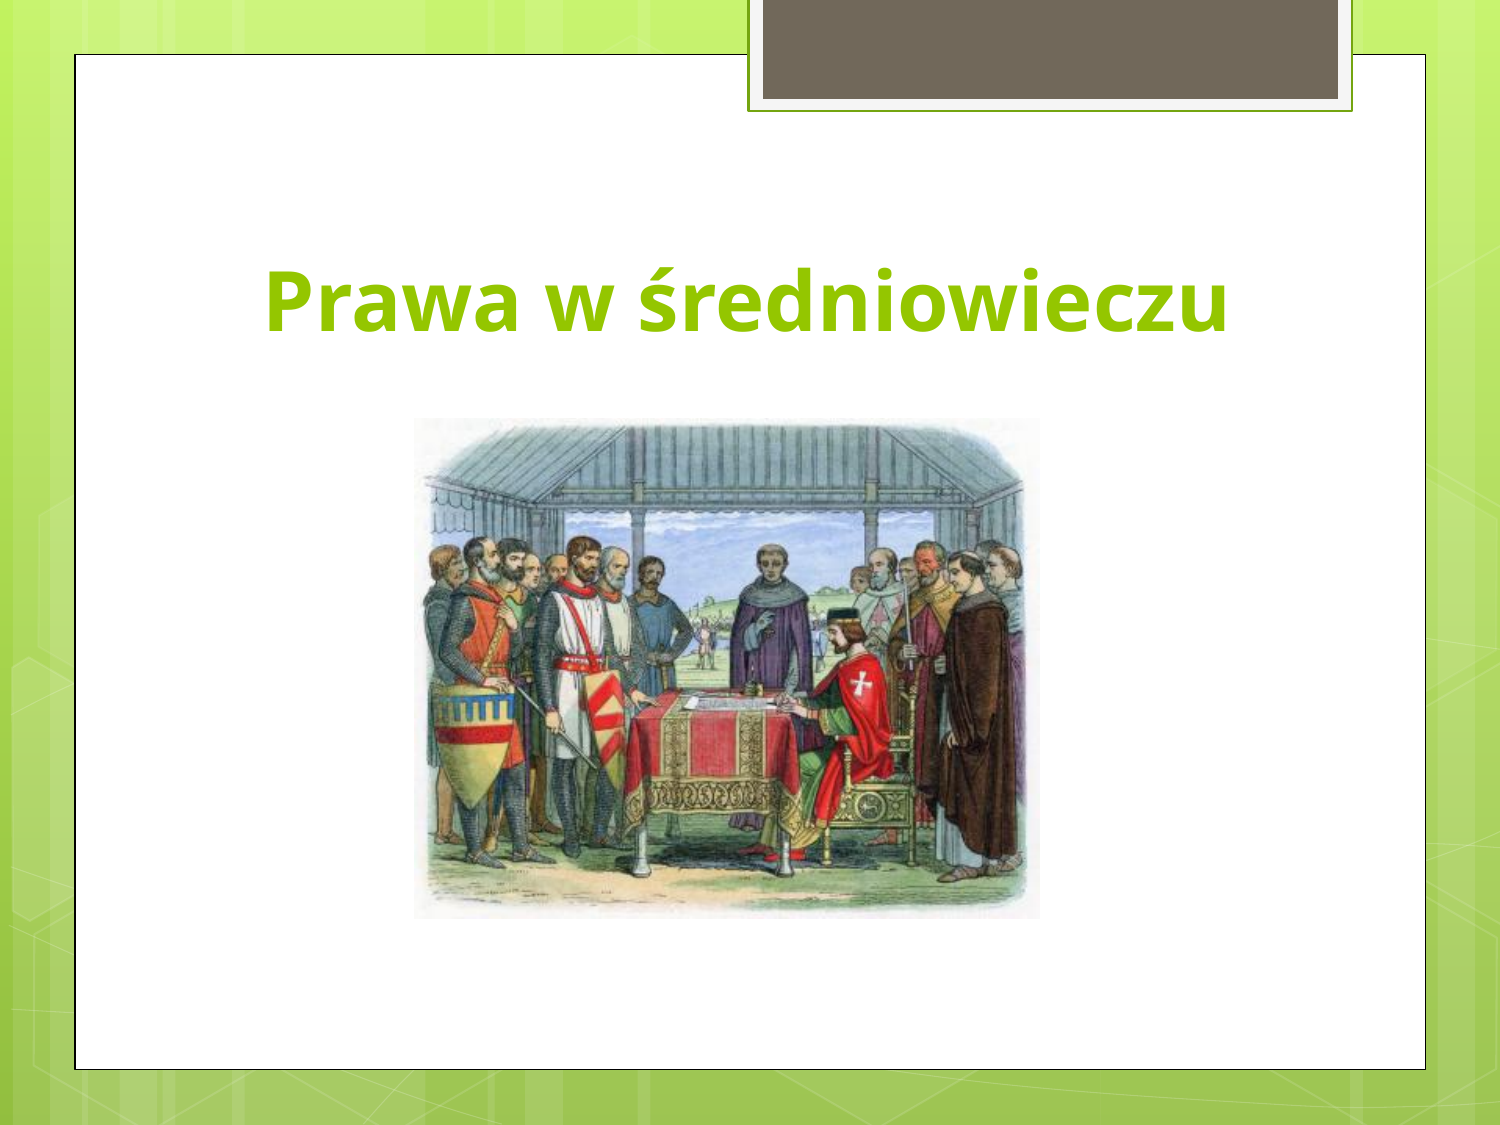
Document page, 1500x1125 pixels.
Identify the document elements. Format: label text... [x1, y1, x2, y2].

title Prawa w średniowieczu [171, 168, 1324, 357]
picture [414, 418, 1040, 920]
